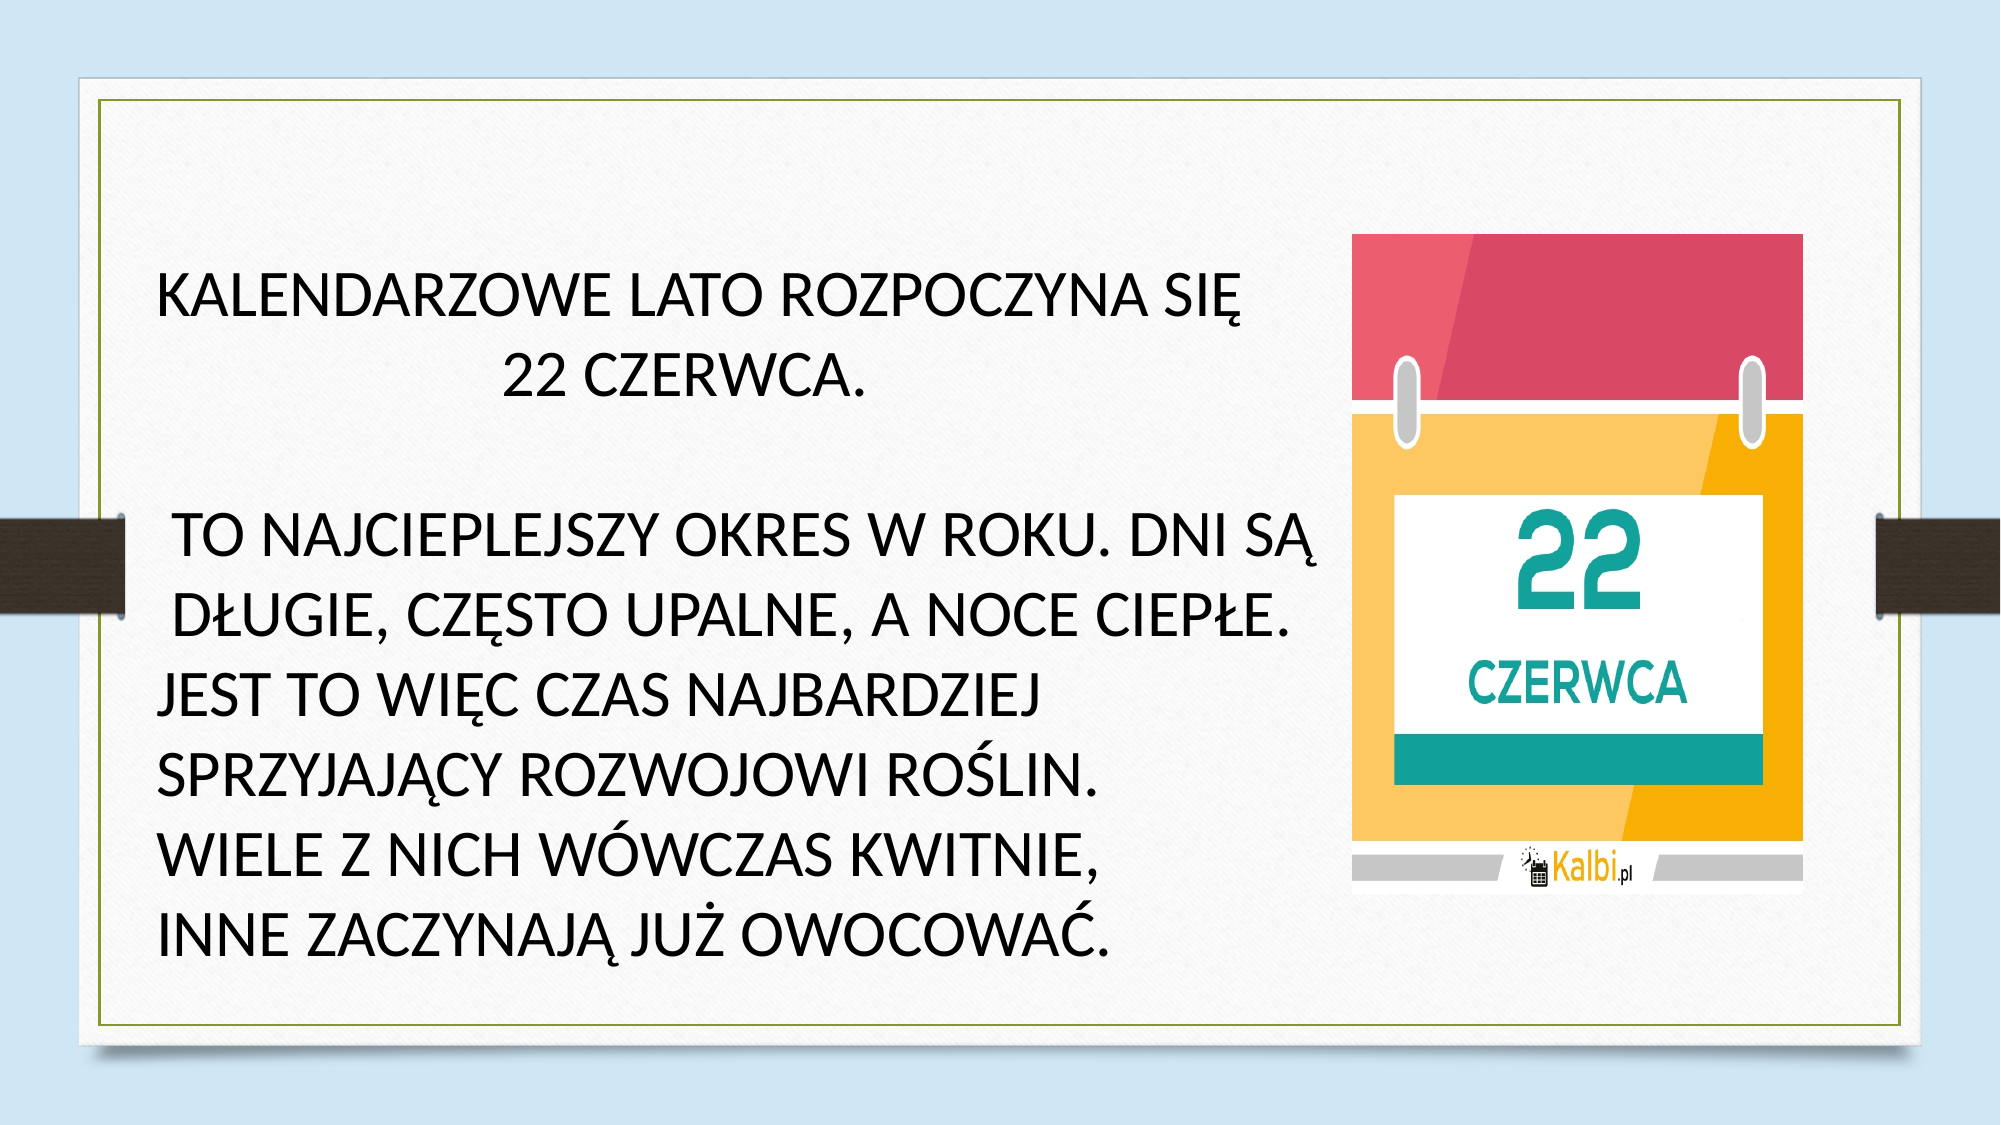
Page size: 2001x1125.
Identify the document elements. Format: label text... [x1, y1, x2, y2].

picture [0, 0, 2001, 1125]
text_box KALENDARZOWE LATO ROZPOCZYNA SIĘ 22 CZERWCA. TO NAJCIEPLEJSZY OKRES W ROKU. DNI SĄ DŁUGIE, CZĘSTO UPALNE, A NOCE CIEPŁE. JEST TO WIĘC CZAS NAJBARDZIEJ SPRZYJAJĄCY ROZWOJOWI ROŚLIN. WIELE Z NICH WÓWCZAS KWITNIE, INNE ZACZYNAJĄ JUŻ OWOCOWAĆ.​ [140, 242, 1338, 978]
